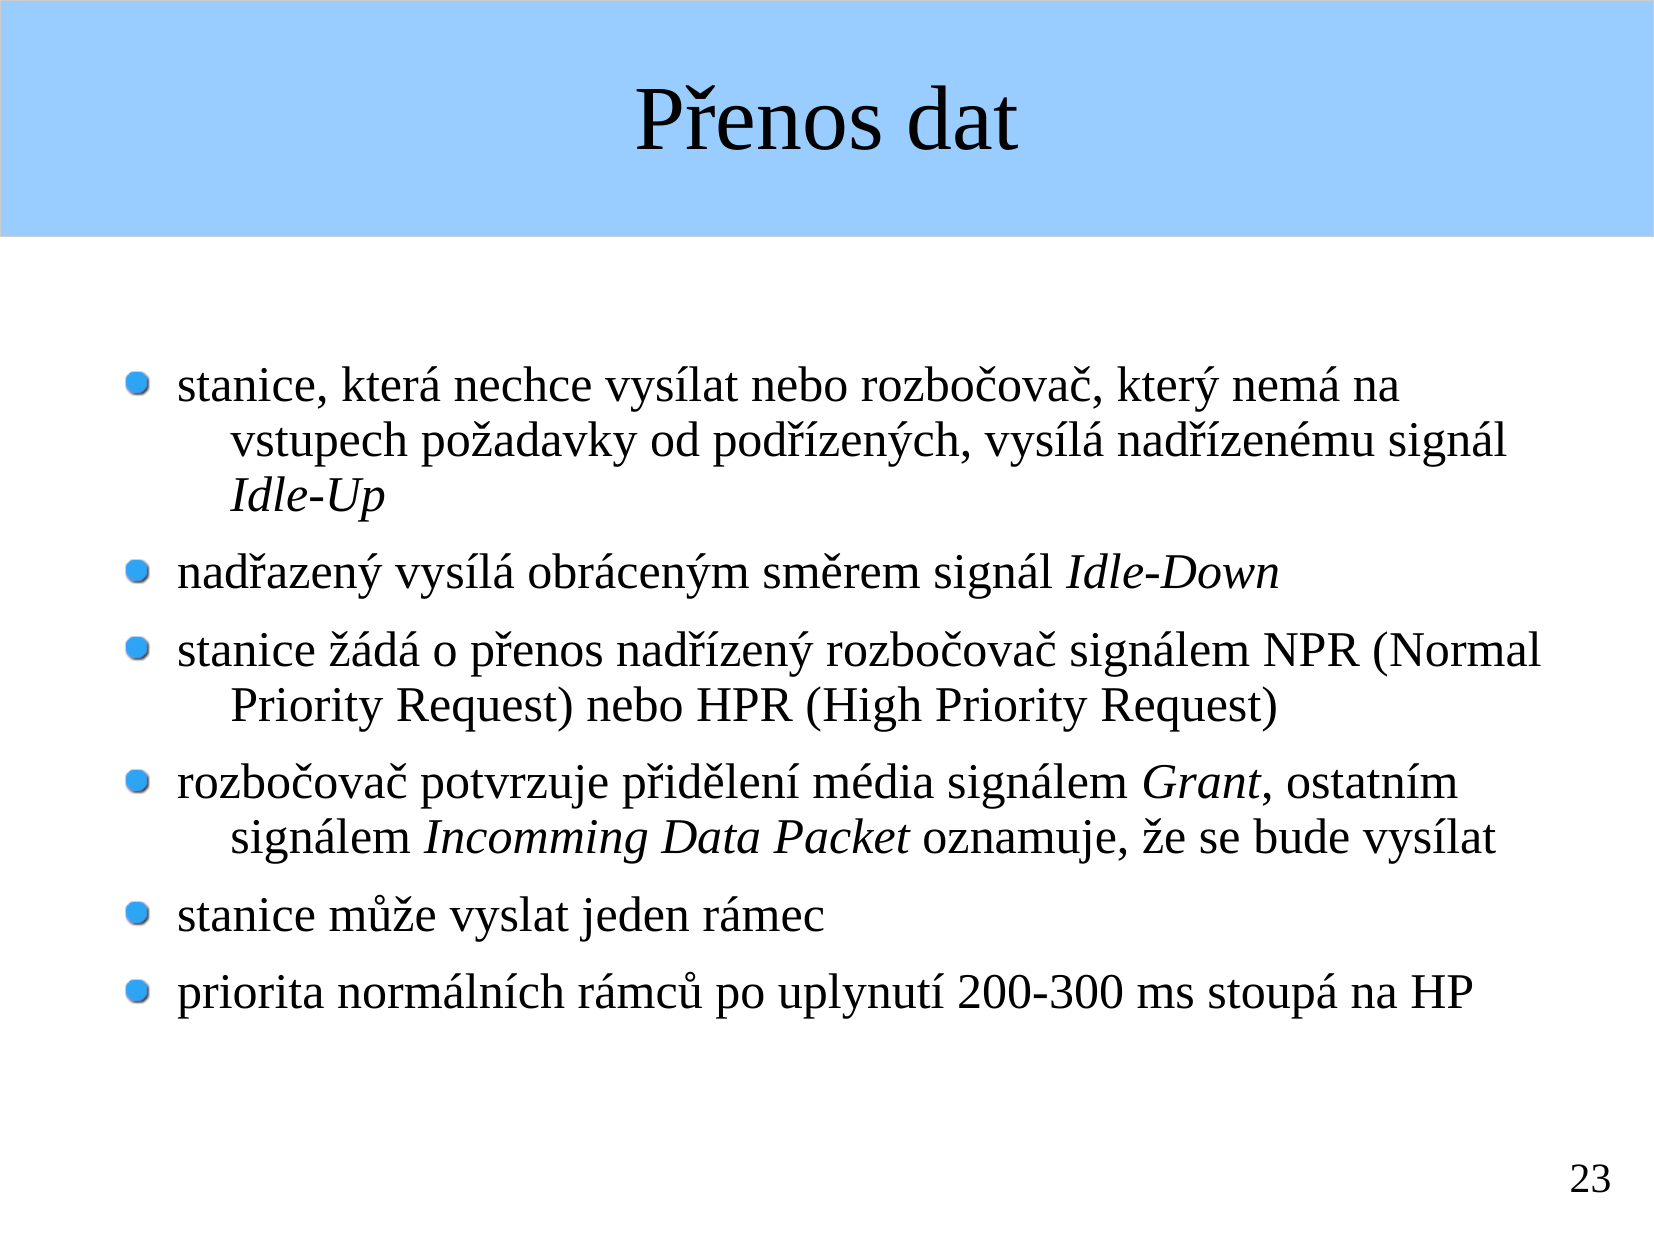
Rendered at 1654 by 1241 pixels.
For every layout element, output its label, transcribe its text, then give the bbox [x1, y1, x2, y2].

list stanice, která nechce vysílat nebo rozbočovač, který nemá na vstupech požadavky od podřízených, vysílá nadřízenému signál Idle-Up nadřazený vysílá obráceným směrem signál Idle-Down stanice žádá o přenos nadřízený rozbočovač signálem NPR (Normal Priority Request) nebo HPR (High Priority Request) rozbočovač potvrzuje přidělení média signálem Grant, ostatním signálem Incomming Data Packet oznamuje, že se bude vysílat stanice může vyslat jeden rámec priorita normálních rámců po uplynutí 200-300 ms stoupá na HP [88, 356, 1565, 1164]
title Přenos dat [0, 0, 1654, 237]
